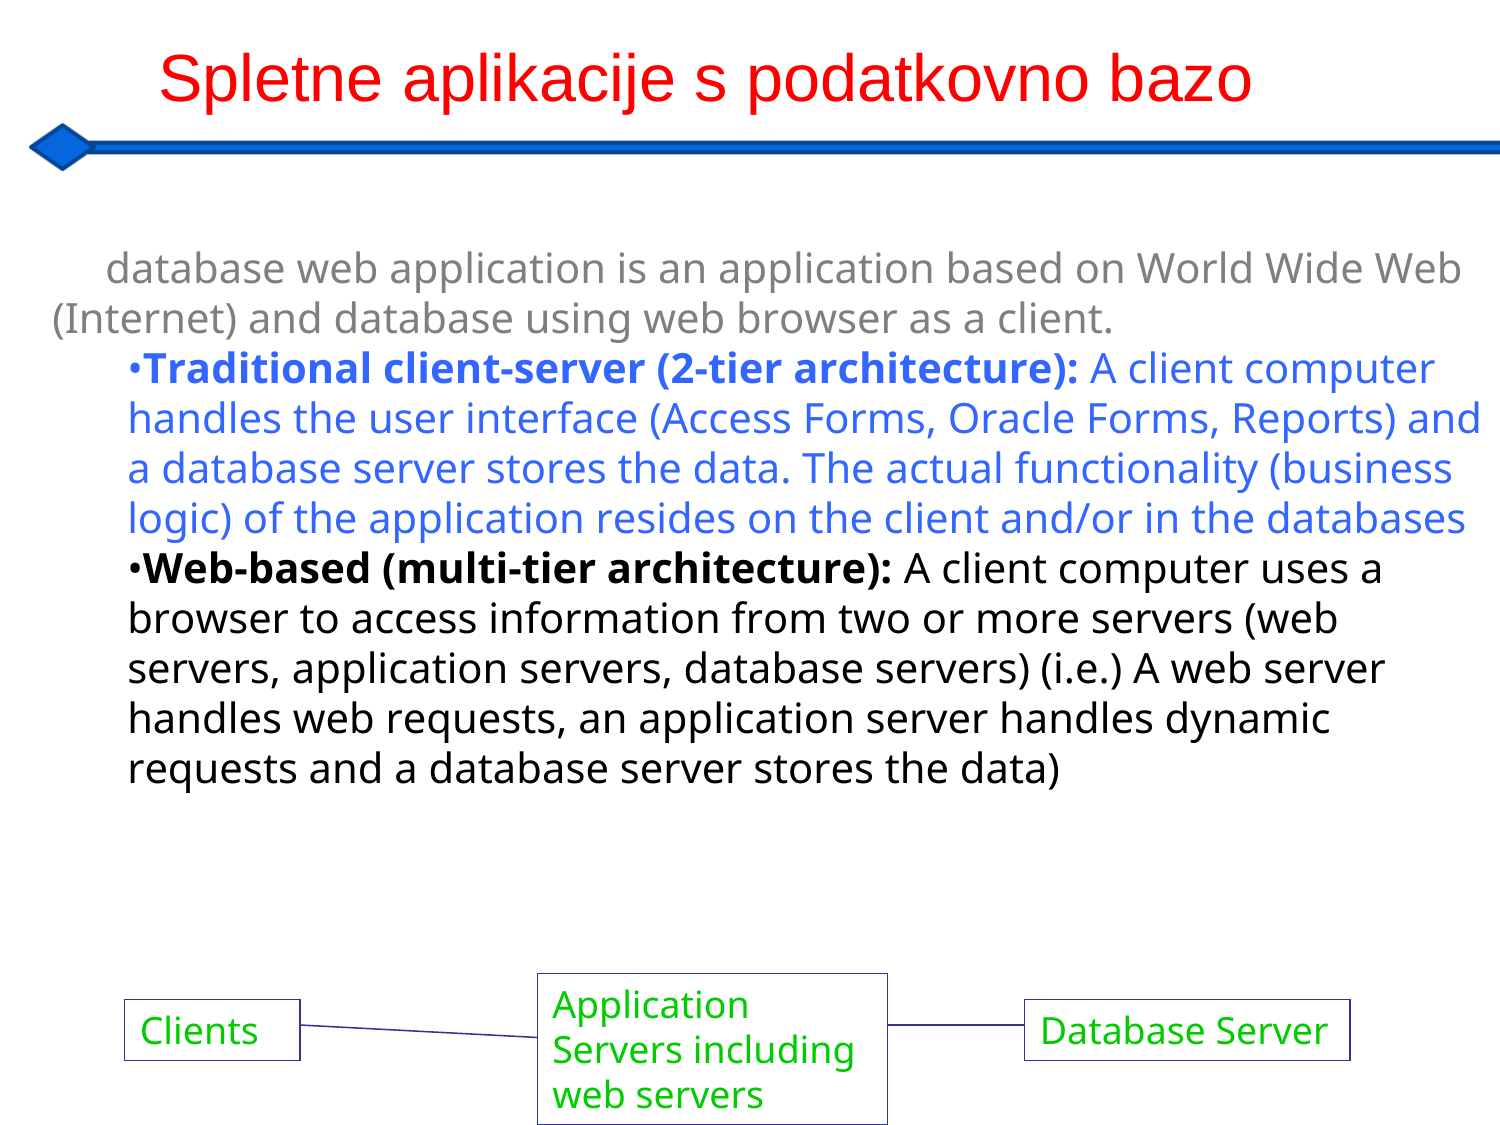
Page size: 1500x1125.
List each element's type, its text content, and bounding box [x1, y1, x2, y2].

text_box Database Server [1024, 999, 1351, 1061]
picture [28, 122, 1500, 172]
text_box Spletne aplikacije s podatkovno bazo [37, 24, 1375, 126]
text_box Clients [124, 999, 301, 1061]
text_box Application Servers including web servers [537, 973, 888, 1125]
text_box A database web application is an application based on World Wide Web (Internet) and database using web browser as a client. Traditional client-server (2-tier architecture): A client computer handles the user interface (Access Forms, Oracle Forms, Reports) and a database server stores the data. The actual functionality (business logic) of the application resides on the client and/or in the databases Web-based (multi-tier architecture): A client computer uses a browser to access information from two or more servers (web servers, application servers, database servers) (i.e.) A web server handles web requests, an application server handles dynamic requests and a database server stores the data) [37, 234, 1500, 801]
